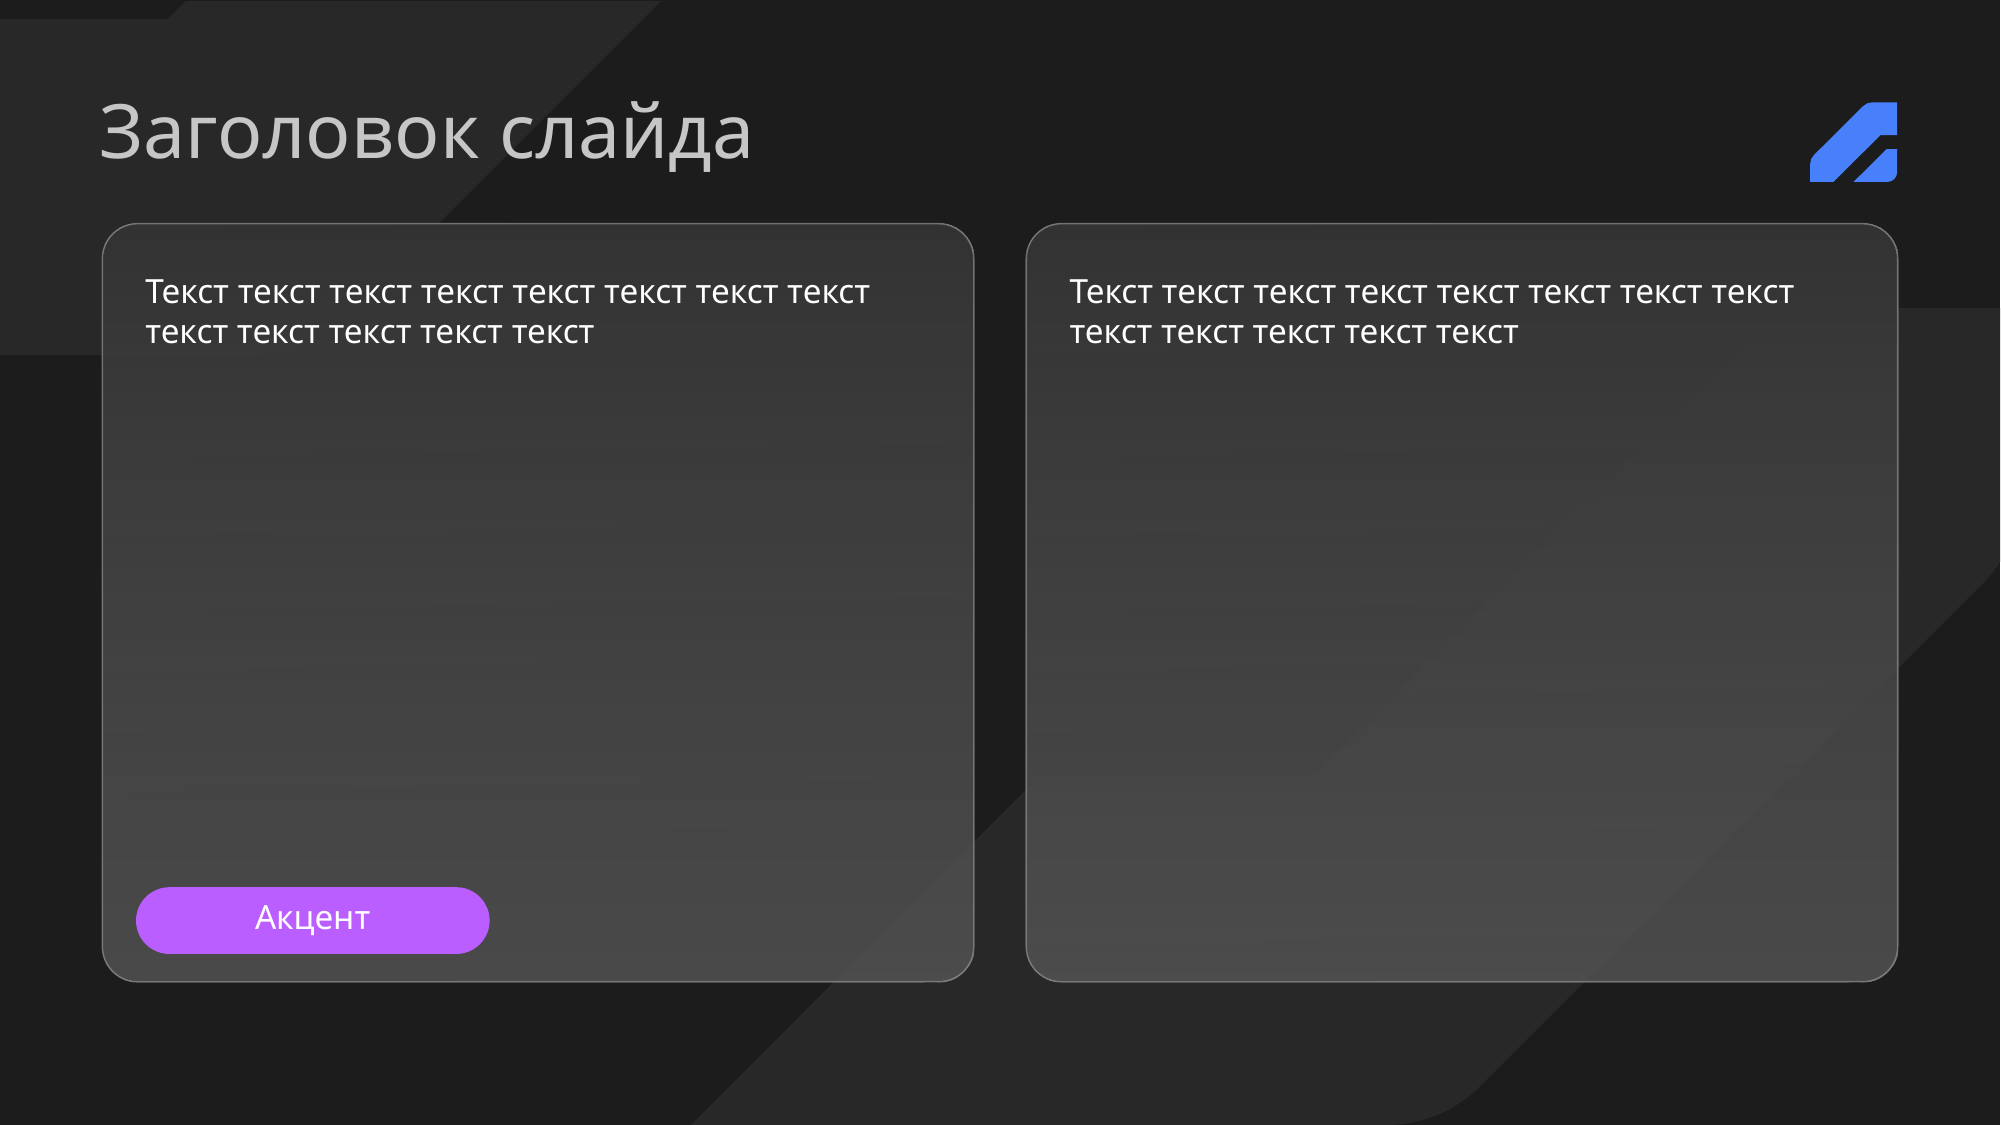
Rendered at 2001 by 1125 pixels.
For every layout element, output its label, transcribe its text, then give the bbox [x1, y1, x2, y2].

text_box Текст текст текст текст текст текст текст текст текст текст текст текст текст [1054, 262, 1820, 359]
text_box Акцент [157, 888, 469, 945]
text_box Текст текст текст текст текст текст текст текст текст текст текст текст текст [130, 262, 896, 359]
text_box [1026, 223, 1898, 982]
text_box [102, 223, 974, 982]
title Заголовок слайда [84, 86, 1810, 179]
